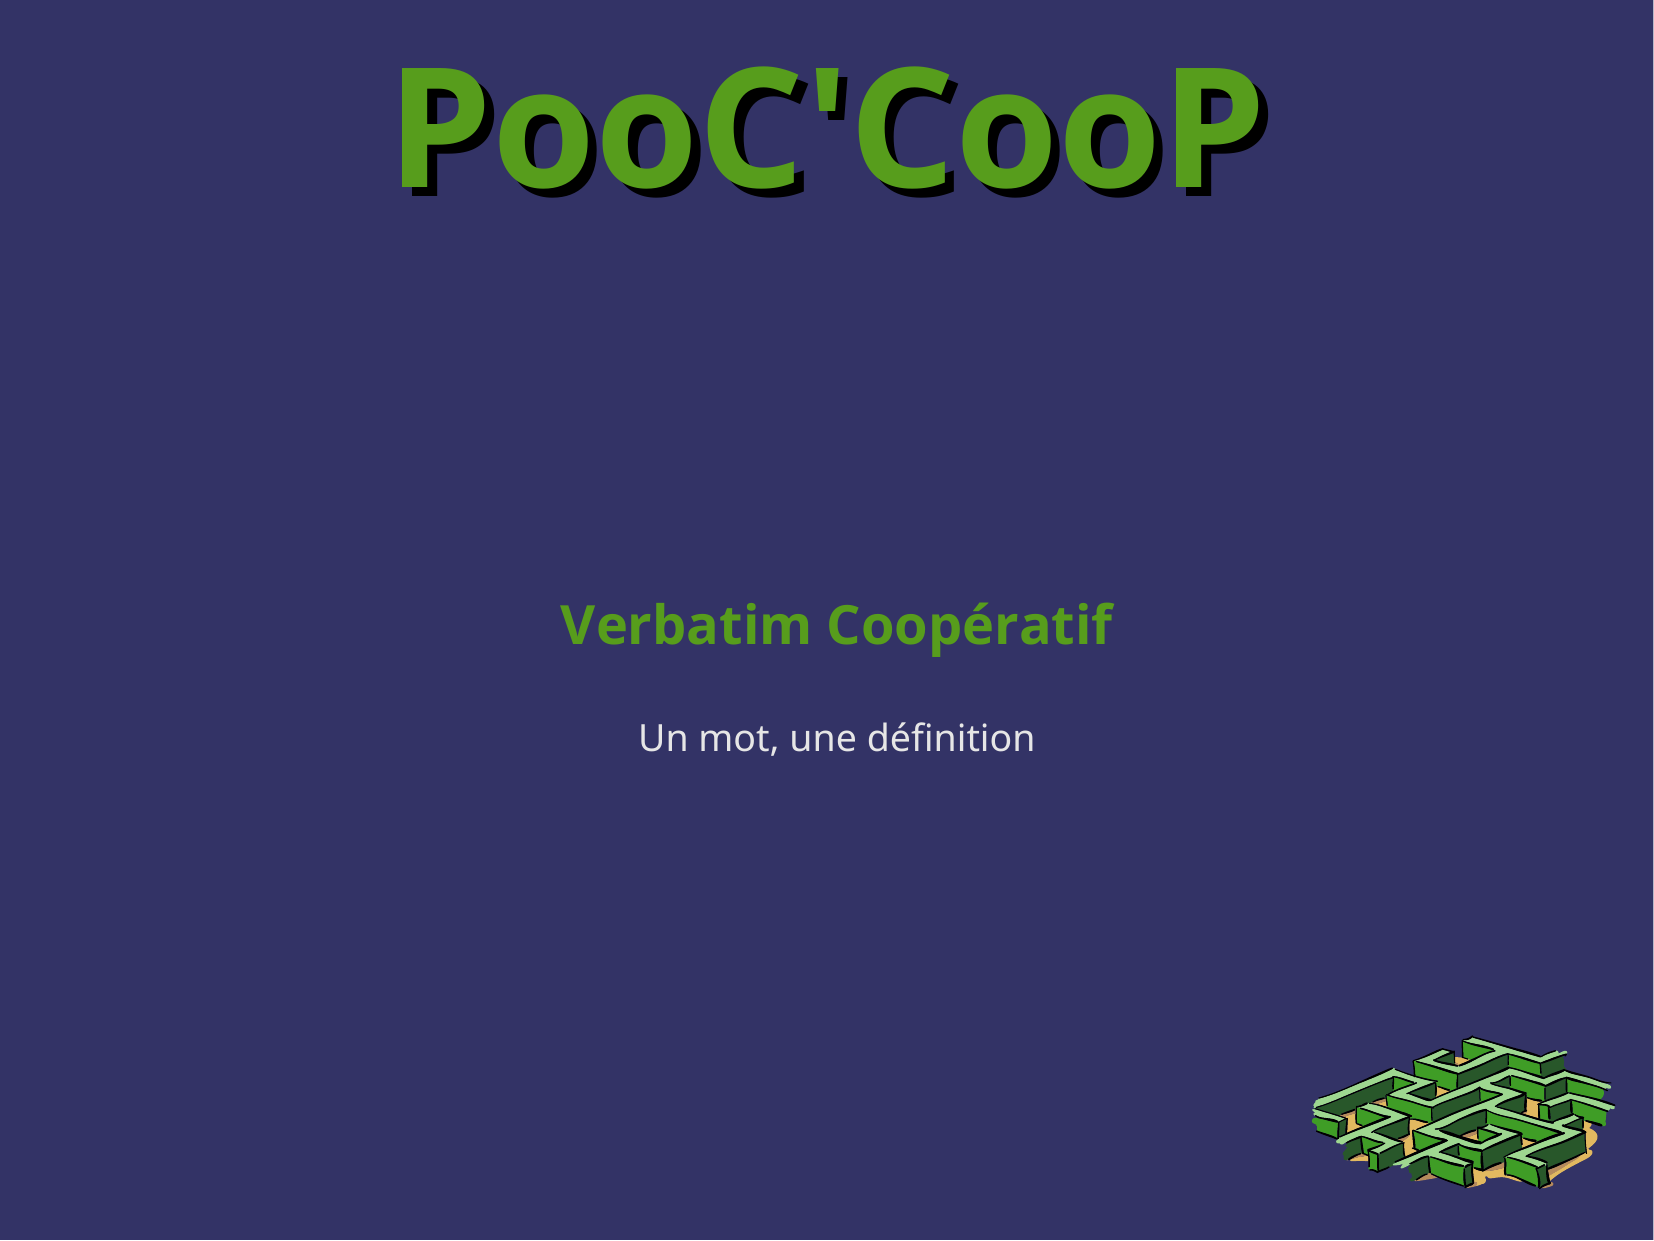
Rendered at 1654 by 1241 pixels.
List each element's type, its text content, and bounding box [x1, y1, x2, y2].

title PooC'CooP [121, 19, 1534, 227]
subtitle Verbatim Coopératif Un mot, une définition [141, 215, 1533, 1134]
